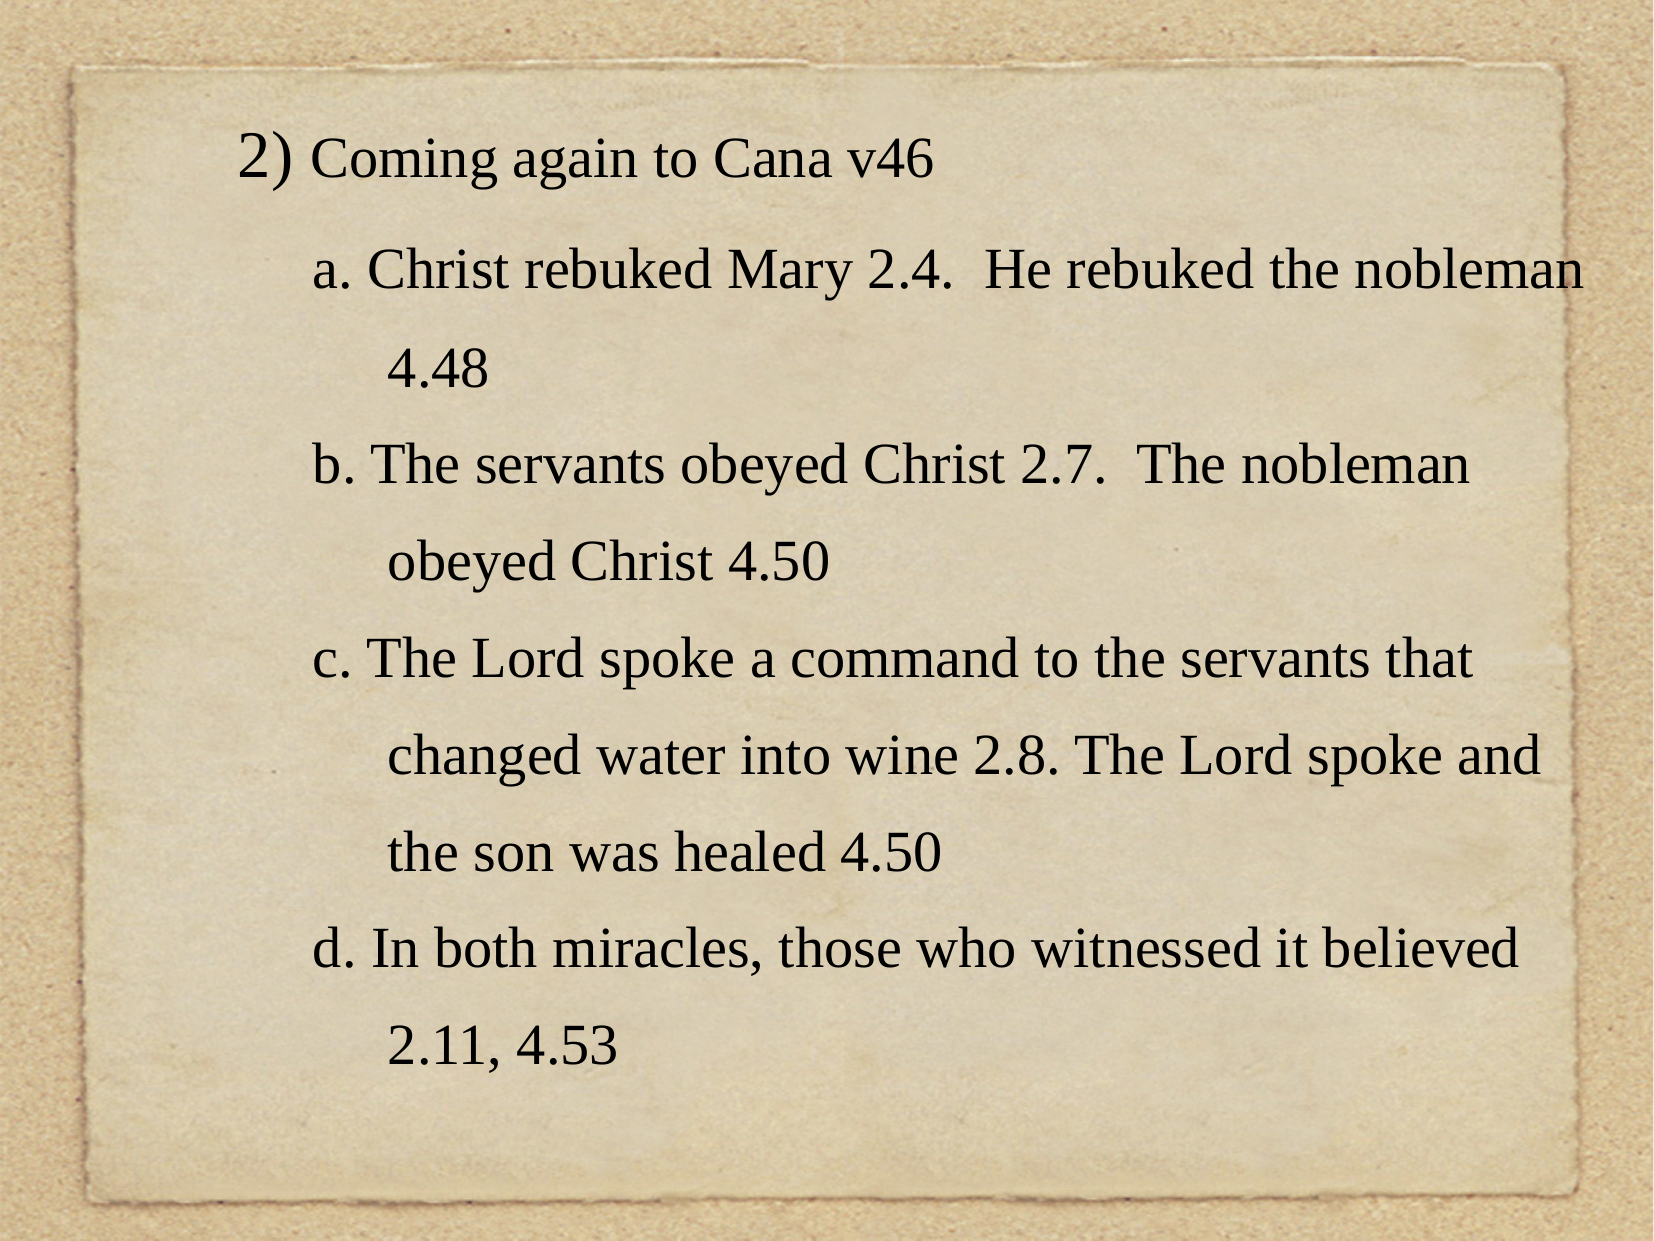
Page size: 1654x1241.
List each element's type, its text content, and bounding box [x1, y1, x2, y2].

picture [0, 0, 1654, 1241]
text_box 2) Coming again to Cana v46 a. Christ rebuked Mary 2.4. He rebuked the nobleman 4.48 b. The servants obeyed Christ 2.7. The nobleman obeyed Christ 4.50 c. The Lord spoke a command to the servants that changed water into wine 2.8. The Lord spoke and the son was healed 4.50 d. In both miracles, those who witnessed it believed 2.11, 4.53 [73, 73, 1603, 1051]
